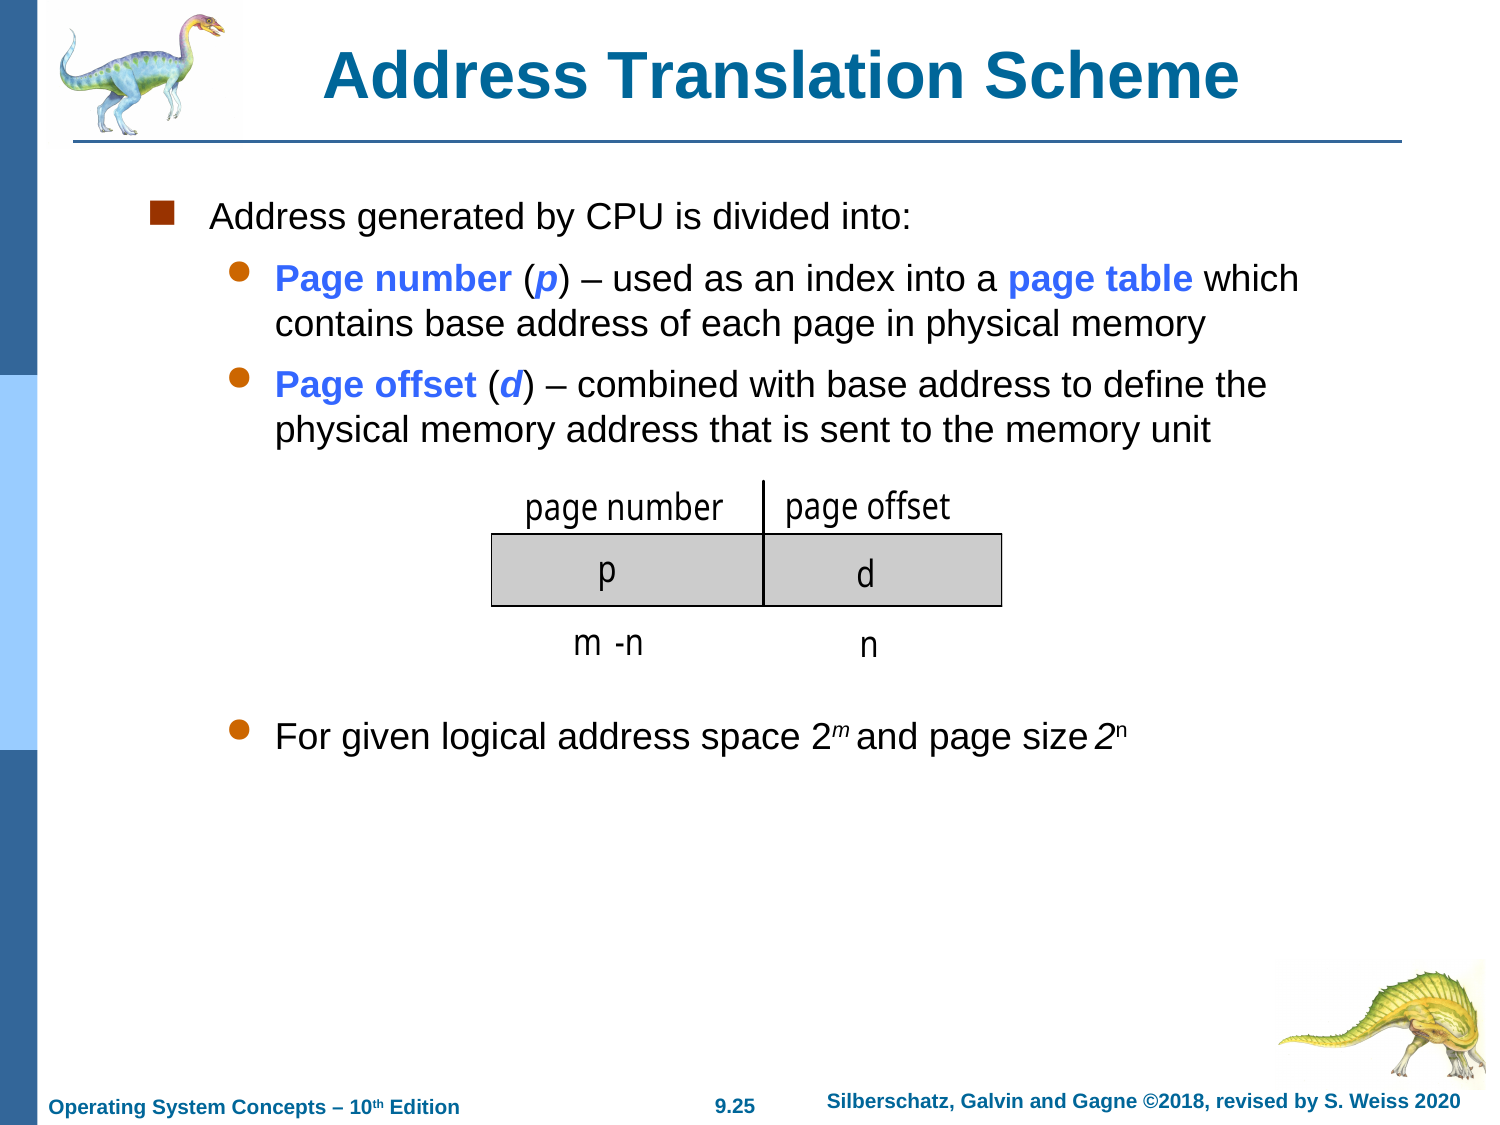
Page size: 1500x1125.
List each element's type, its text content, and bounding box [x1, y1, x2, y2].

picture [1275, 959, 1486, 1090]
title Address Translation Scheme [138, 24, 1426, 120]
picture [46, 0, 243, 149]
picture [475, 472, 1025, 675]
list Address generated by CPU is divided into: Page number (p) – used as an index into a page table which contains base address of each page in physical memory Page offset (d) – combined with base address to define the physical memory address that is sent to the memory unit For given logical address space 2m and page size 2n [138, 184, 1336, 921]
